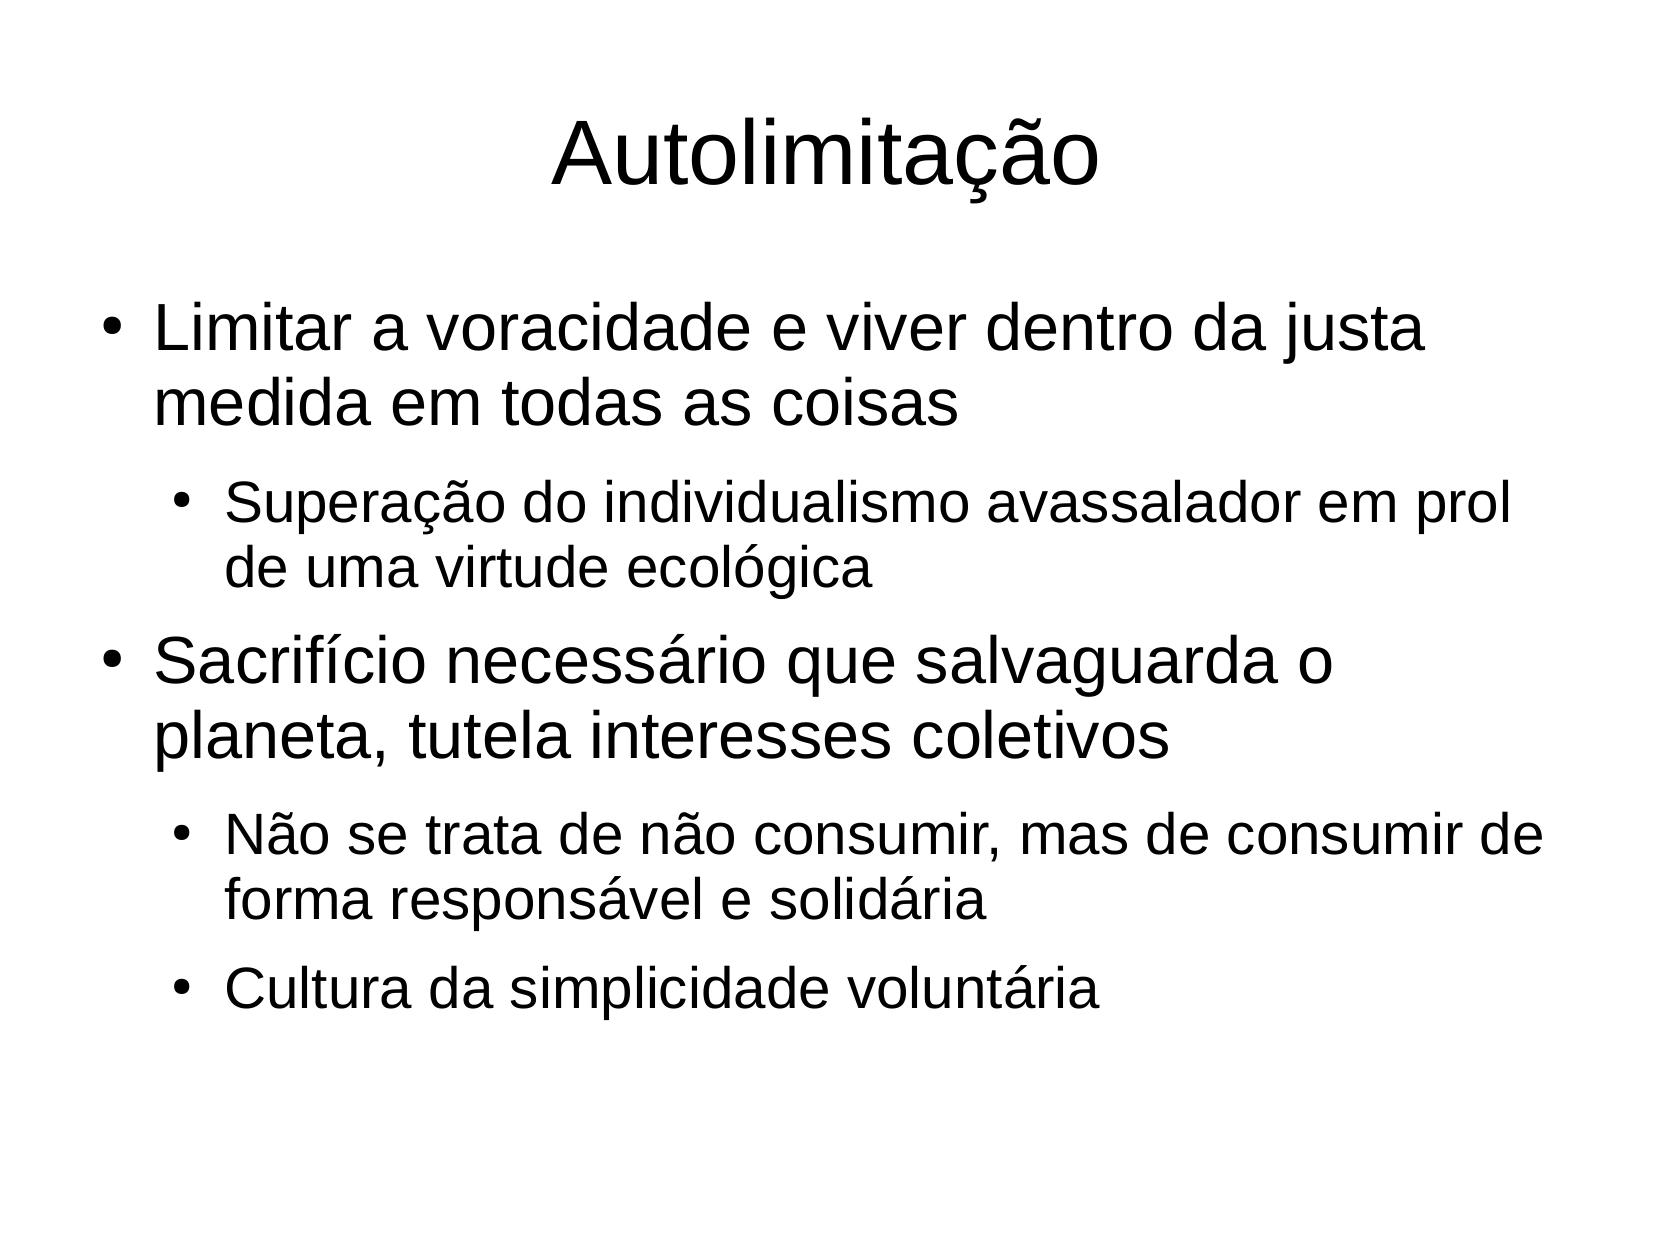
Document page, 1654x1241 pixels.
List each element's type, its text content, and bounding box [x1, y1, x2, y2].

title Autolimitação [82, 49, 1571, 257]
list Limitar a voracidade e viver dentro da justa medida em todas as coisas Superação do individualismo avassalador em prol de uma virtude ecológica Sacrifício necessário que salvaguarda o planeta, tutela interesses coletivos Não se trata de não consumir, mas de consumir de forma responsável e solidária Cultura da simplicidade voluntária [82, 290, 1571, 1096]
